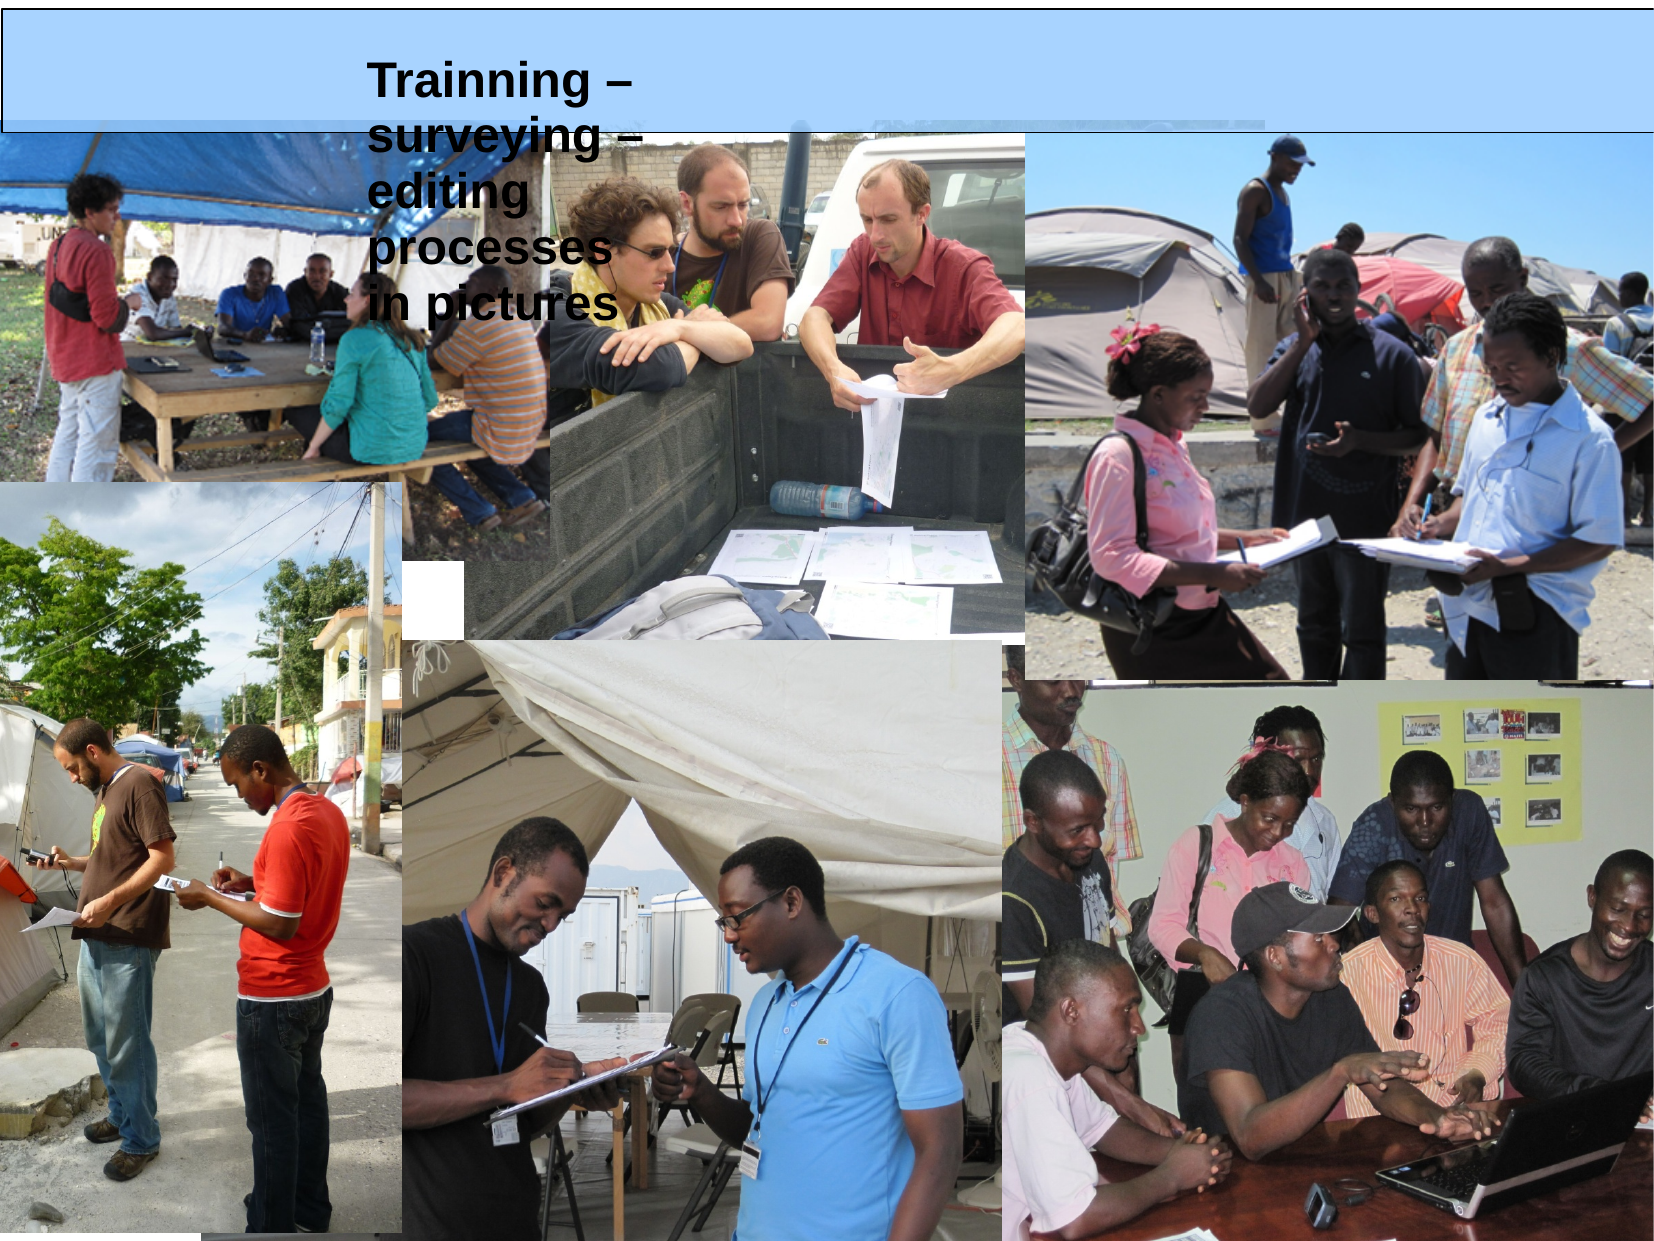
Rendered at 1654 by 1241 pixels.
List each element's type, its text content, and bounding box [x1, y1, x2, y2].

picture [454, 133, 462, 145]
picture [404, 133, 414, 147]
text_box Trainning – surveying – editing processes in pictures [351, 42, 661, 101]
picture [580, 133, 591, 147]
picture [509, 133, 517, 145]
picture [0, 120, 1654, 1241]
text_box [2, 9, 1654, 133]
